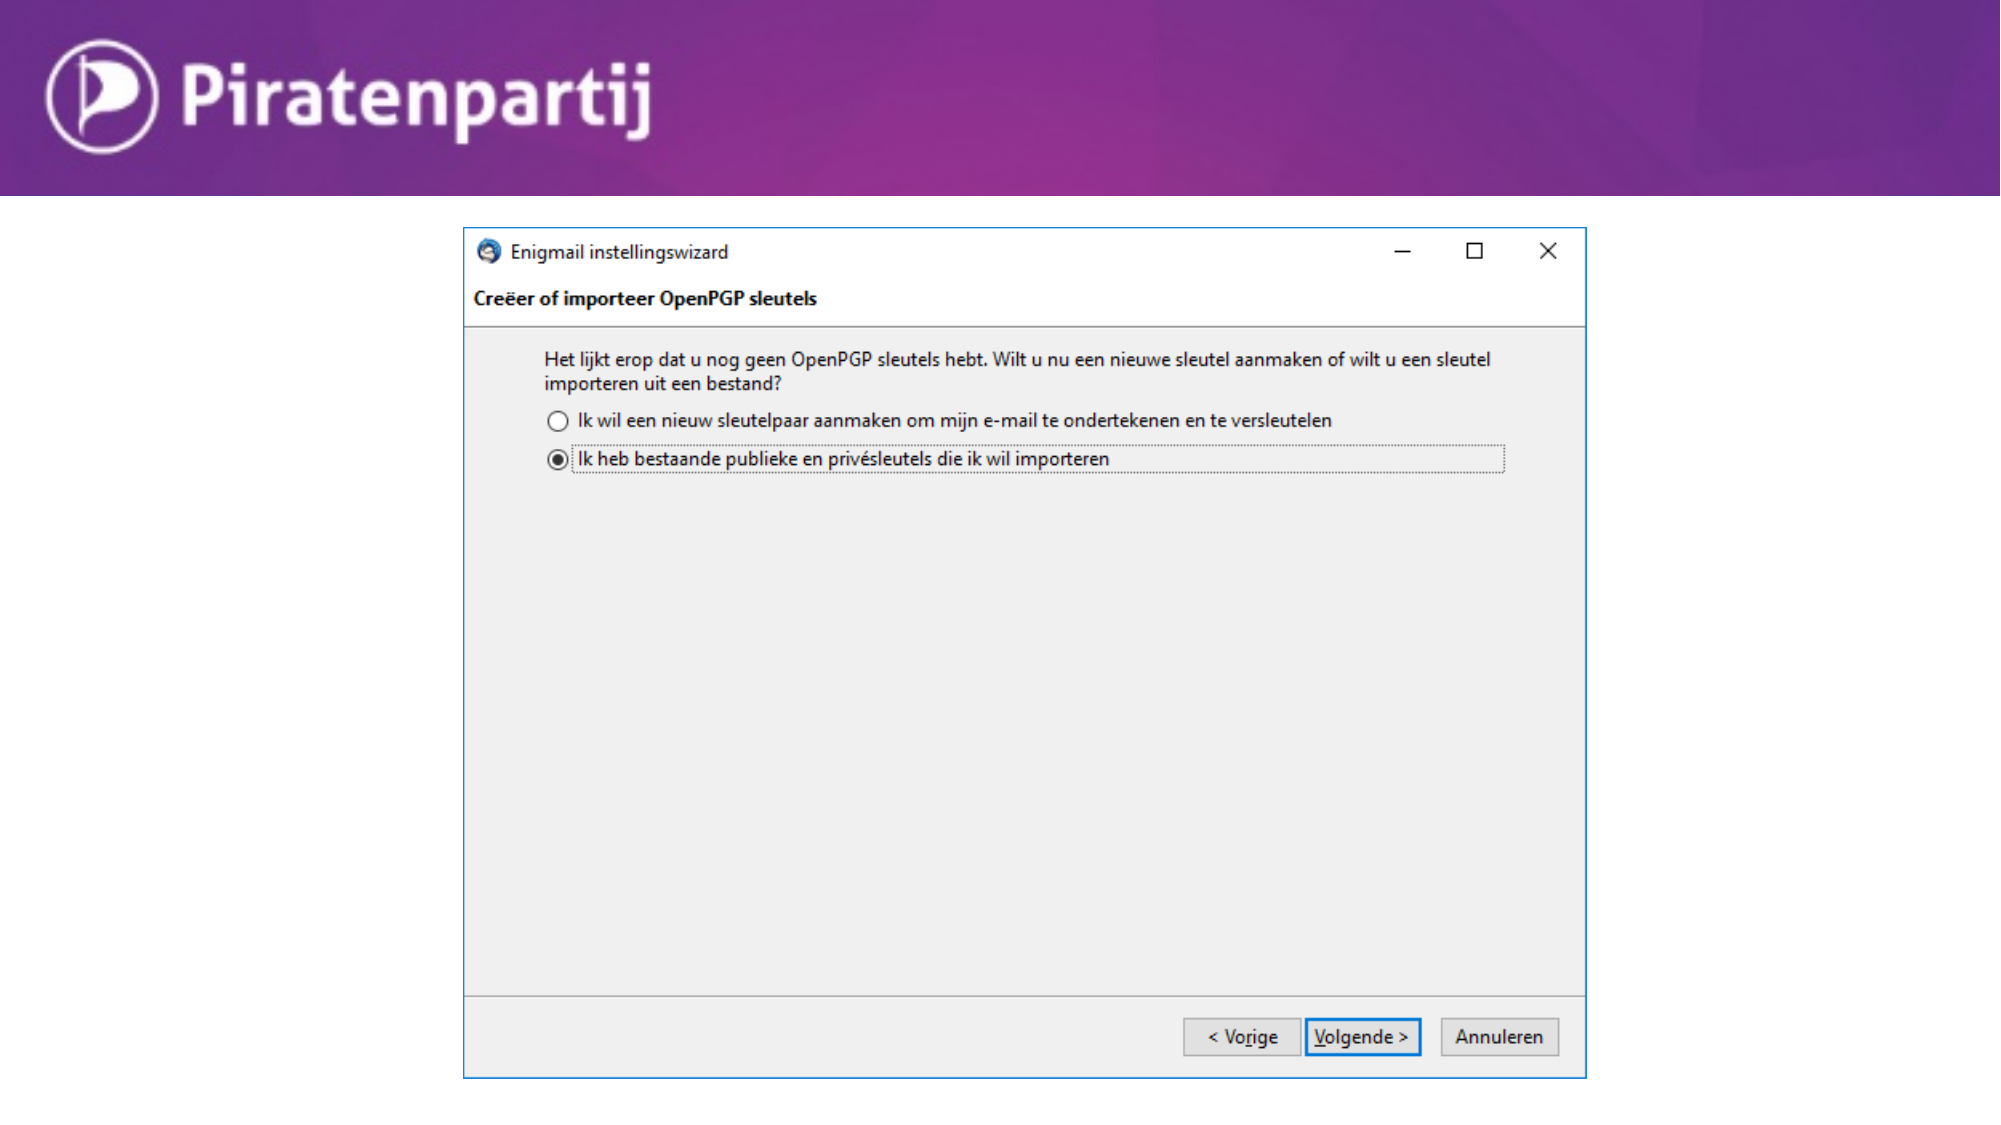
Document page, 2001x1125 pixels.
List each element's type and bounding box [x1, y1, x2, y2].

picture [0, 0, 2000, 196]
picture [463, 227, 1587, 1079]
